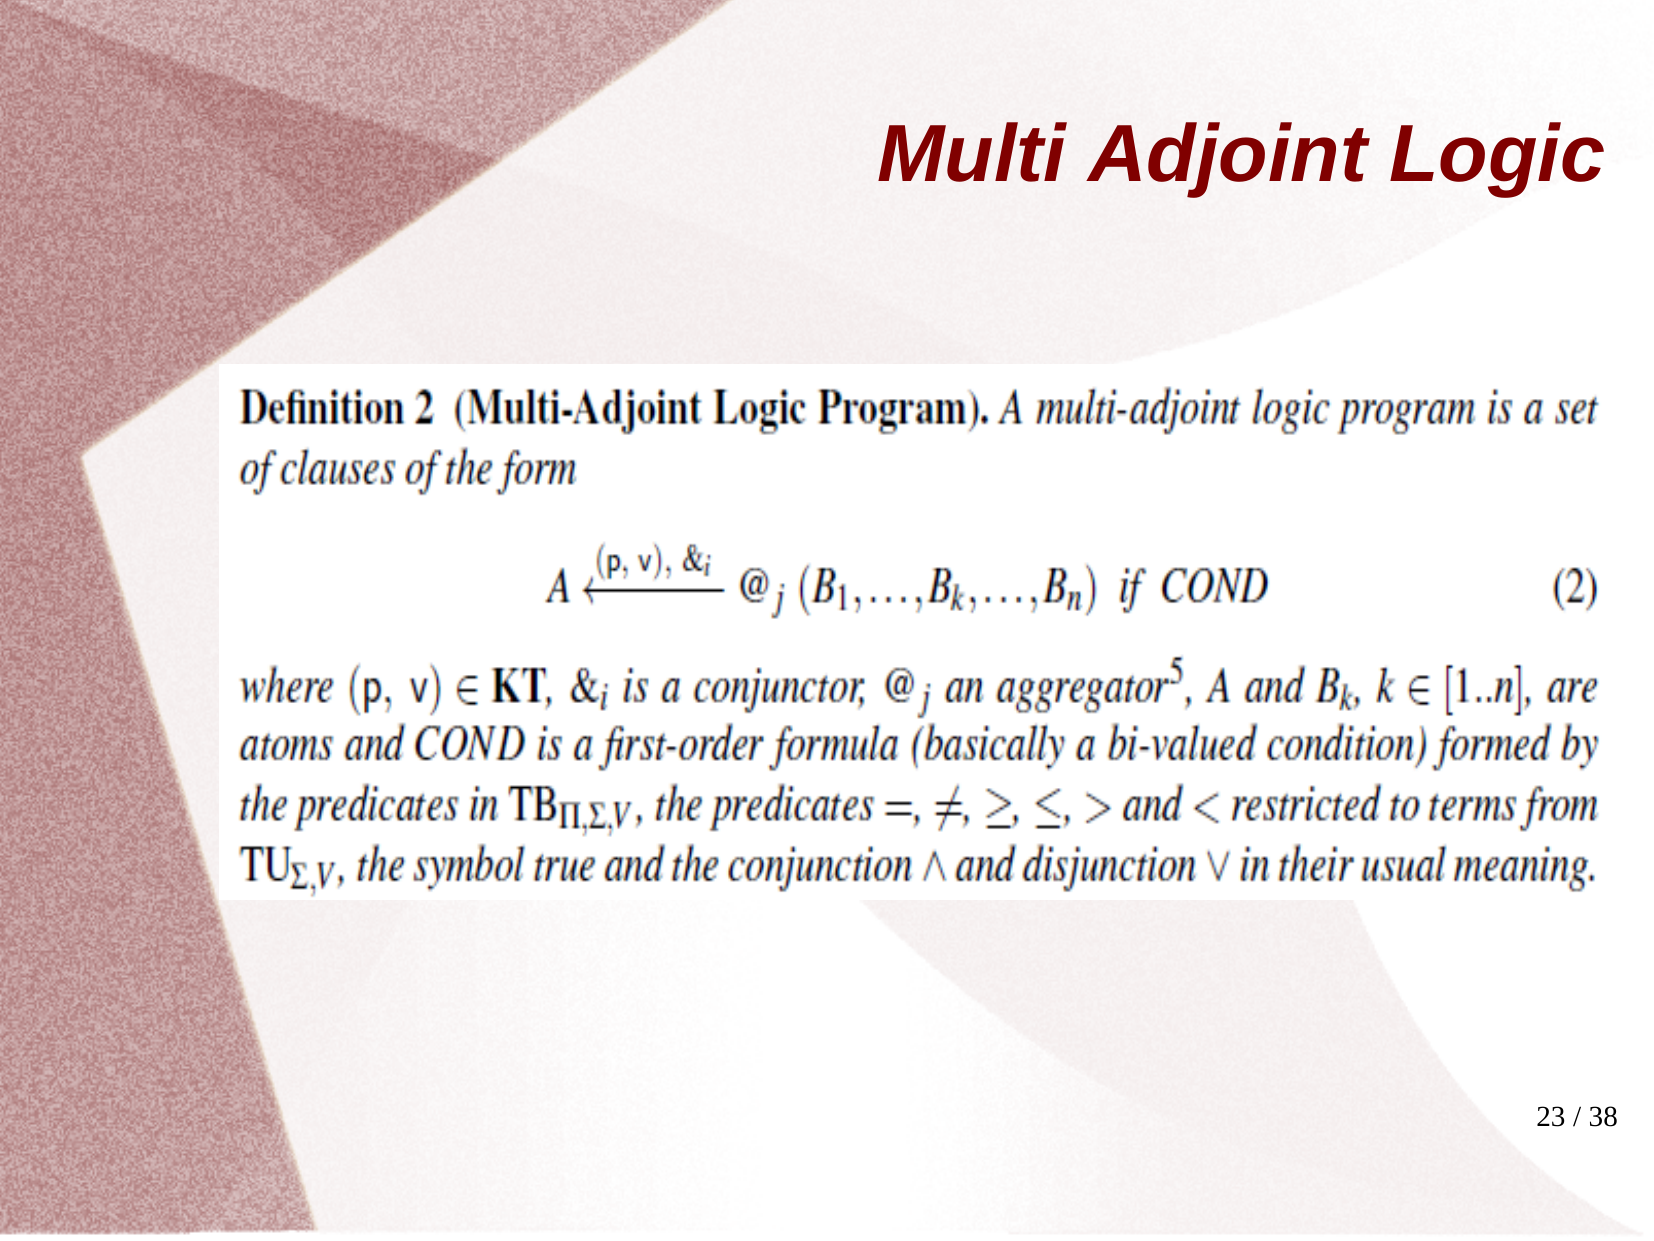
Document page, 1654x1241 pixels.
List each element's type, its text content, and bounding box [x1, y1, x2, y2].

picture [0, 0, 1654, 1241]
title Multi Adjoint Logic [596, 49, 1607, 257]
